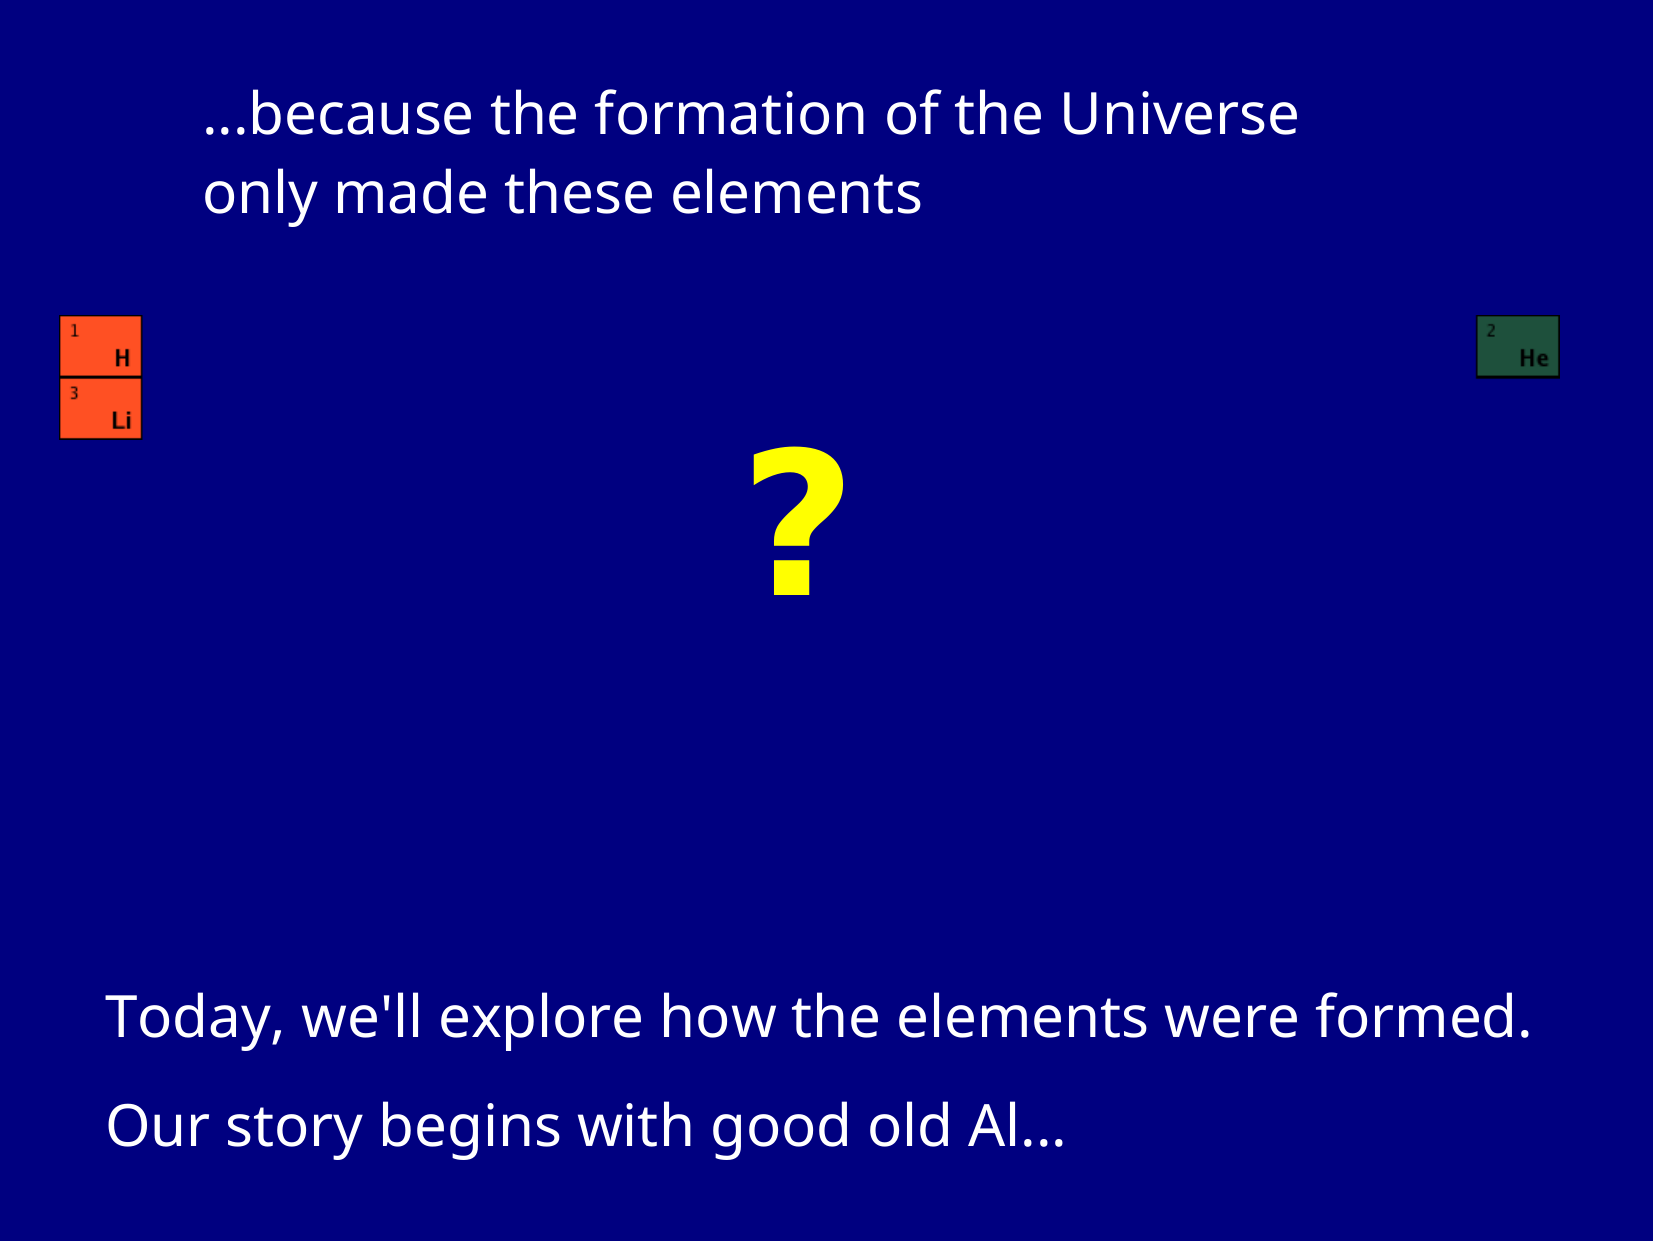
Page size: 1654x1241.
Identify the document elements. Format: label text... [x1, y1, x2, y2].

text_box ...because the formation of the Universe only made these elements [187, 64, 1390, 263]
picture [59, 315, 1560, 440]
list Today, we'll explore how the elements were formed. Our story begins with good old Al... [87, 975, 1576, 1201]
text_box ? [725, 402, 878, 676]
